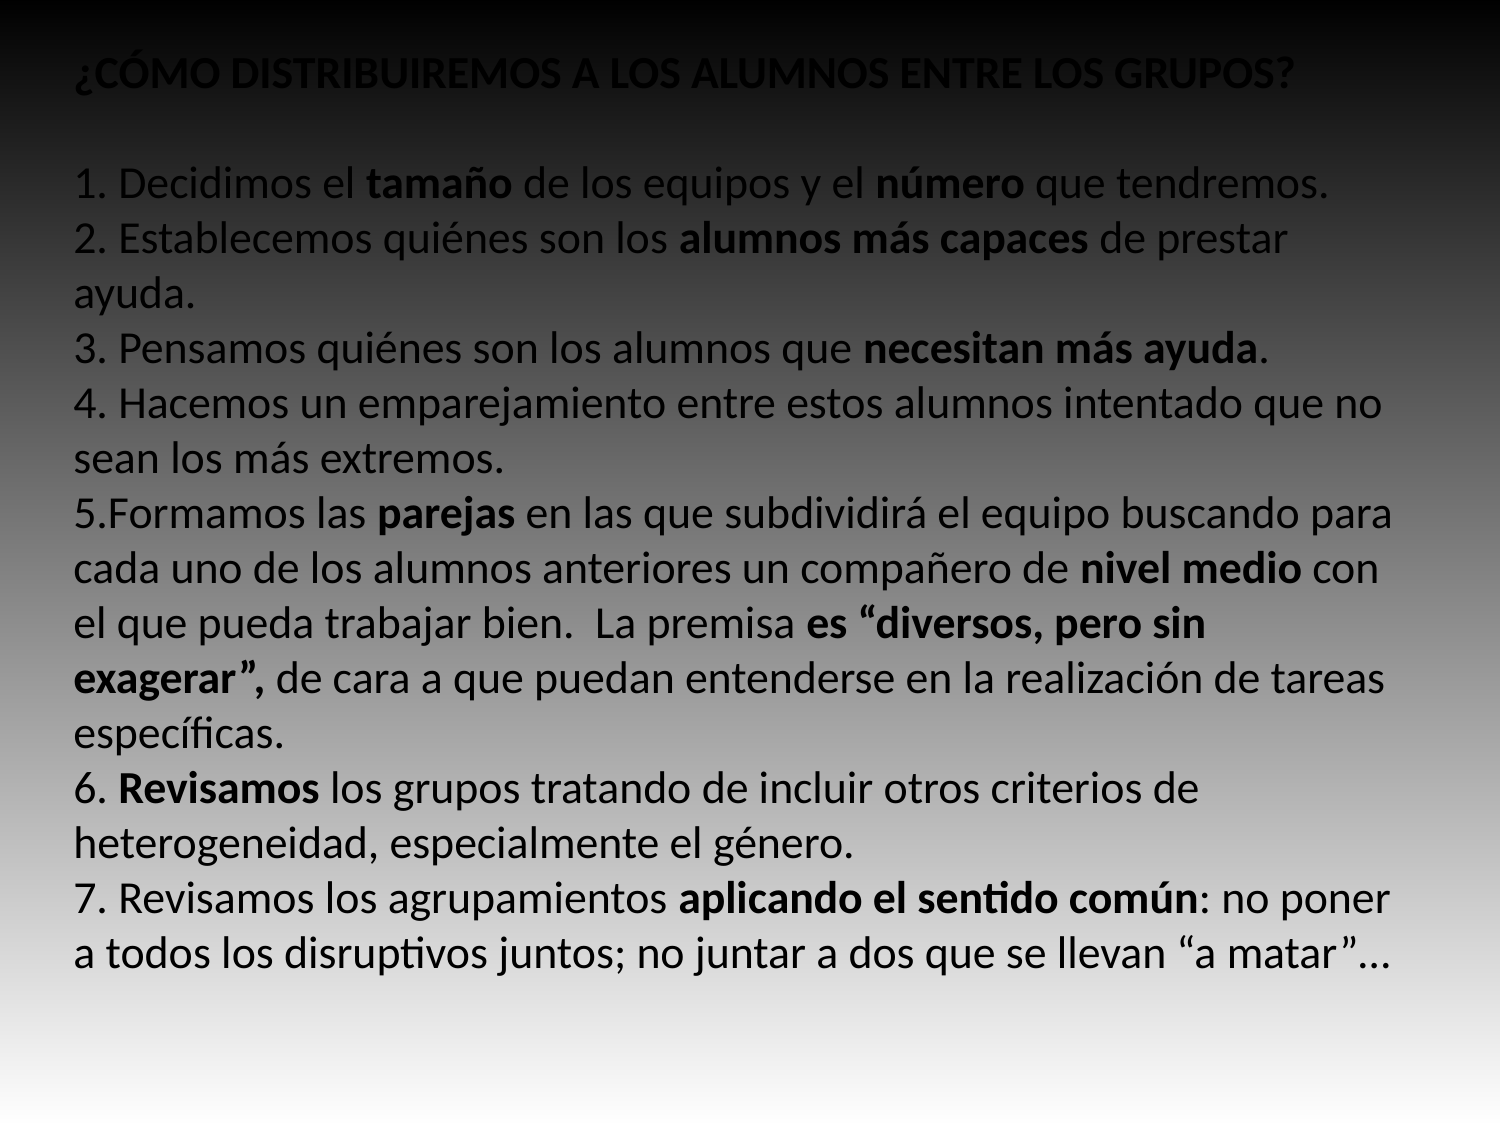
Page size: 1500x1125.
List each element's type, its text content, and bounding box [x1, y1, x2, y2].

text_box ¿CÓMO DISTRIBUIREMOS A LOS ALUMNOS ENTRE LOS GRUPOS? 1. Decidimos el tamaño de los equipos y el número que tendremos. 2. Establecemos quiénes son los alumnos más capaces de prestar ayuda. 3. Pensamos quiénes son los alumnos que necesitan más ayuda. 4. Hacemos un emparejamiento entre estos alumnos intentado que no sean los más extremos. 5.Formamos las parejas en las que subdividirá el equipo buscando para cada uno de los alumnos anteriores un compañero de nivel medio con el que pueda trabajar bien. La premisa es “diversos, pero sin exagerar”, de cara a que puedan entenderse en la realización de tareas específicas. 6. Revisamos los grupos tratando de incluir otros criterios de heterogeneidad, especialmente el género. 7. Revisamos los agrupamientos aplicando el sentido común: no poner a todos los disruptivos juntos; no juntar a dos que se llevan “a matar”… [58, 35, 1418, 985]
